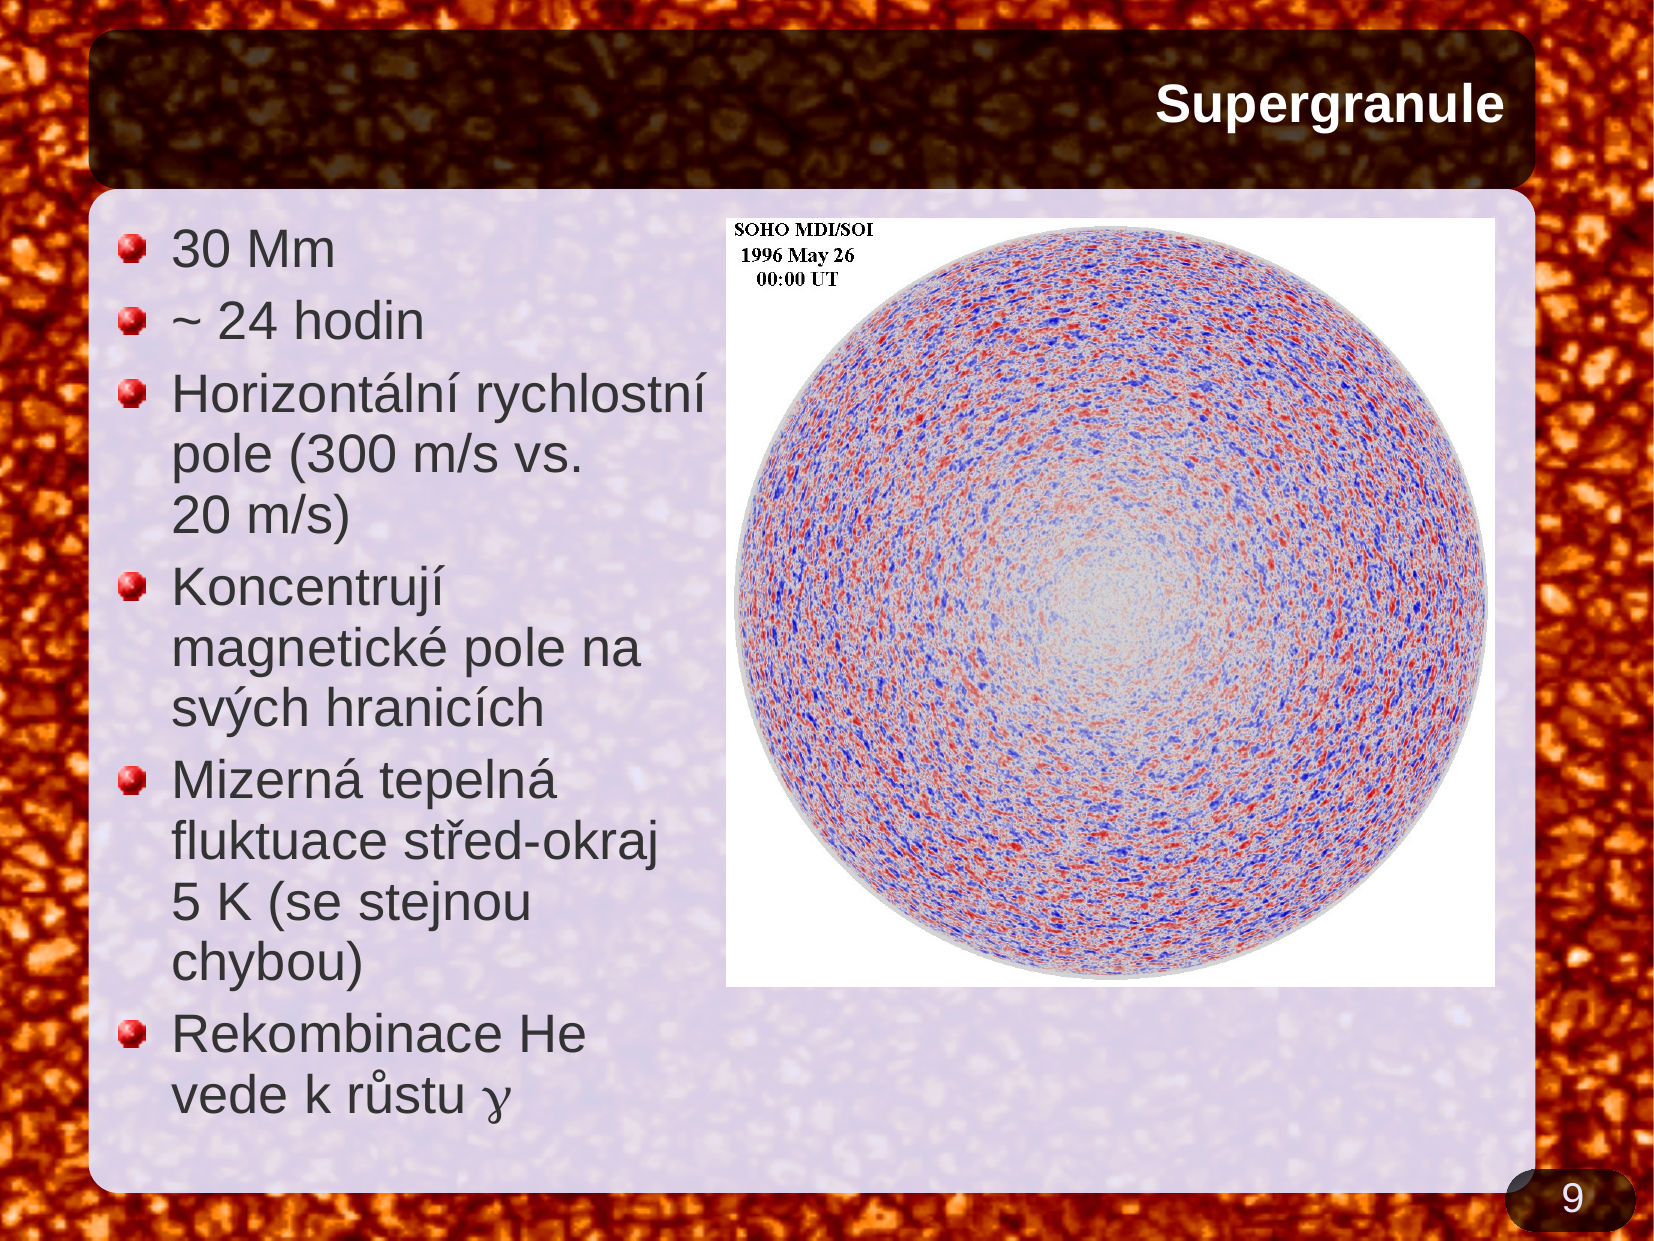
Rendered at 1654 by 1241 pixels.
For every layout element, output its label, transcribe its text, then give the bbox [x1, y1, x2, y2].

list 30 Mm ~ 24 hodin Horizontální rychlostní pole (300 m/s vs. 20 m/s) Koncentrují magnetické pole na svých hranicích Mizerná tepelná fluktuace střed-okraj 5 K (se stejnou chybou) Rekombinace He vede k růstu γ [118, 218, 709, 1164]
title Supergranule [118, 59, 1506, 148]
picture [0, 0, 1654, 1241]
